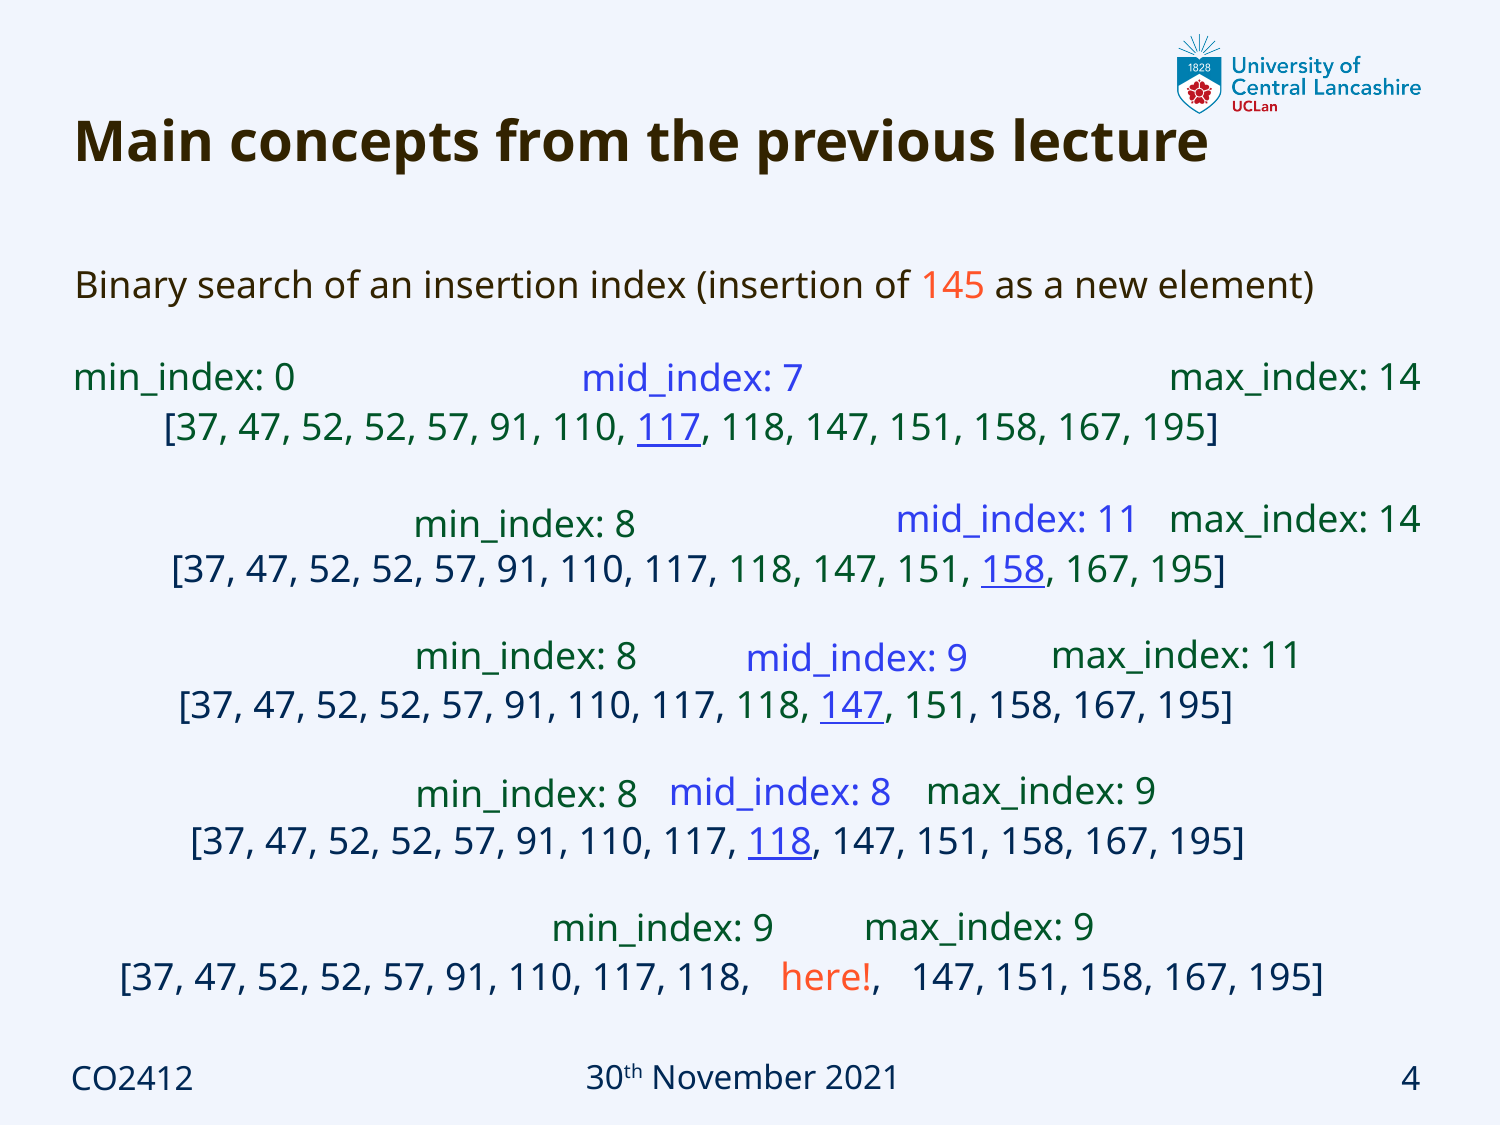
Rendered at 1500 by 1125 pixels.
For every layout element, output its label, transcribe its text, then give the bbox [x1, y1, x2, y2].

text_box max_index: 9 [837, 895, 1122, 956]
text_box min_index: 0 [54, 345, 314, 406]
text_box [37, 47, 52, 52, 57, 91, 110, 117, 118, 147, 151, 158, 167, 195] [148, 395, 1286, 456]
text_box [37, 47, 52, 52, 57, 91, 110, 117, 118, here!, 147, 151, 158, 167, 195] [104, 945, 1393, 1007]
text_box [37, 47, 52, 52, 57, 91, 110, 117, 118, 147, 151, 158, 167, 195] [156, 537, 1280, 598]
text_box Binary search of an insertion index (insertion of 145 as a new element) [59, 245, 1435, 395]
text_box max_index: 9 [899, 759, 1184, 820]
text_box min_index: 8 [397, 762, 657, 823]
text_box max_index: 14 [1153, 346, 1438, 406]
text_box mid_index: 11 [875, 487, 1160, 548]
text_box max_index: 14 [1160, 487, 1438, 548]
text_box [37, 47, 52, 52, 57, 91, 110, 117, 118, 147, 151, 158, 167, 195] [163, 673, 1261, 734]
text_box mid_index: 8 [638, 760, 923, 821]
text_box max_index: 11 [1034, 623, 1320, 684]
picture [1177, 34, 1421, 54]
text_box Binary search of an insertion index (insertion of 145 as a new element) [59, 406, 1435, 547]
text_box min_index: 8 [396, 625, 656, 685]
text_box mid_index: 7 [550, 346, 835, 406]
title Main concepts from the previous lecture [58, 54, 1500, 224]
text_box min_index: 9 [532, 896, 793, 957]
text_box min_index: 8 [395, 492, 655, 552]
text_box mid_index: 9 [714, 626, 1000, 687]
text_box [37, 47, 52, 52, 57, 91, 110, 117, 118, 147, 151, 158, 167, 195] [175, 809, 1273, 870]
